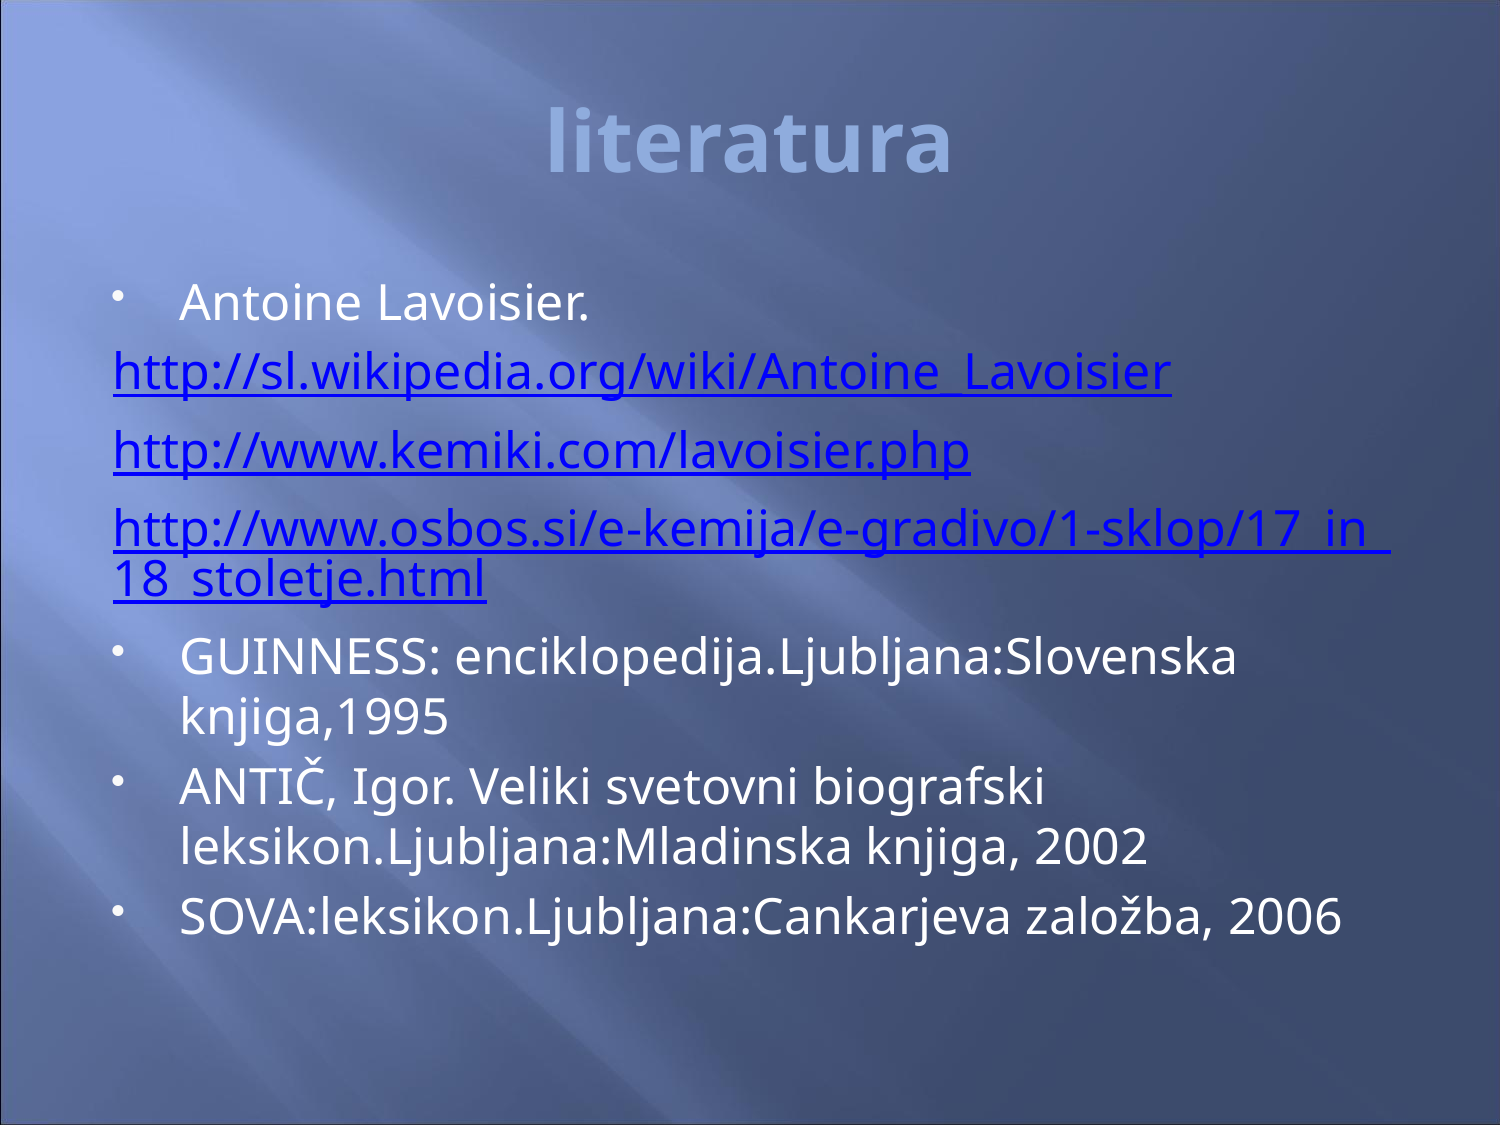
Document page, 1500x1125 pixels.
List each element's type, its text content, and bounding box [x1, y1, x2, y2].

picture [0, 0, 1500, 1125]
list Antoine Lavoisier. http://sl.wikipedia.org/wiki/Antoine_Lavoisier http://www.kemiki.com/lavoisier.php http://www.osbos.si/e-kemija/e-gradivo/1-sklop/17_in_18_stoletje.html GUINNESS: enciklopedija.Ljubljana:Slovenska knjiga,1995 ANTIČ, Igor. Veliki svetovni biografski leksikon.Ljubljana:Mladinska knjiga, 2002 SOVA:leksikon.Ljubljana:Cankarjeva založba, 2006 [75, 262, 1425, 1035]
title literatura [75, 45, 1425, 233]
